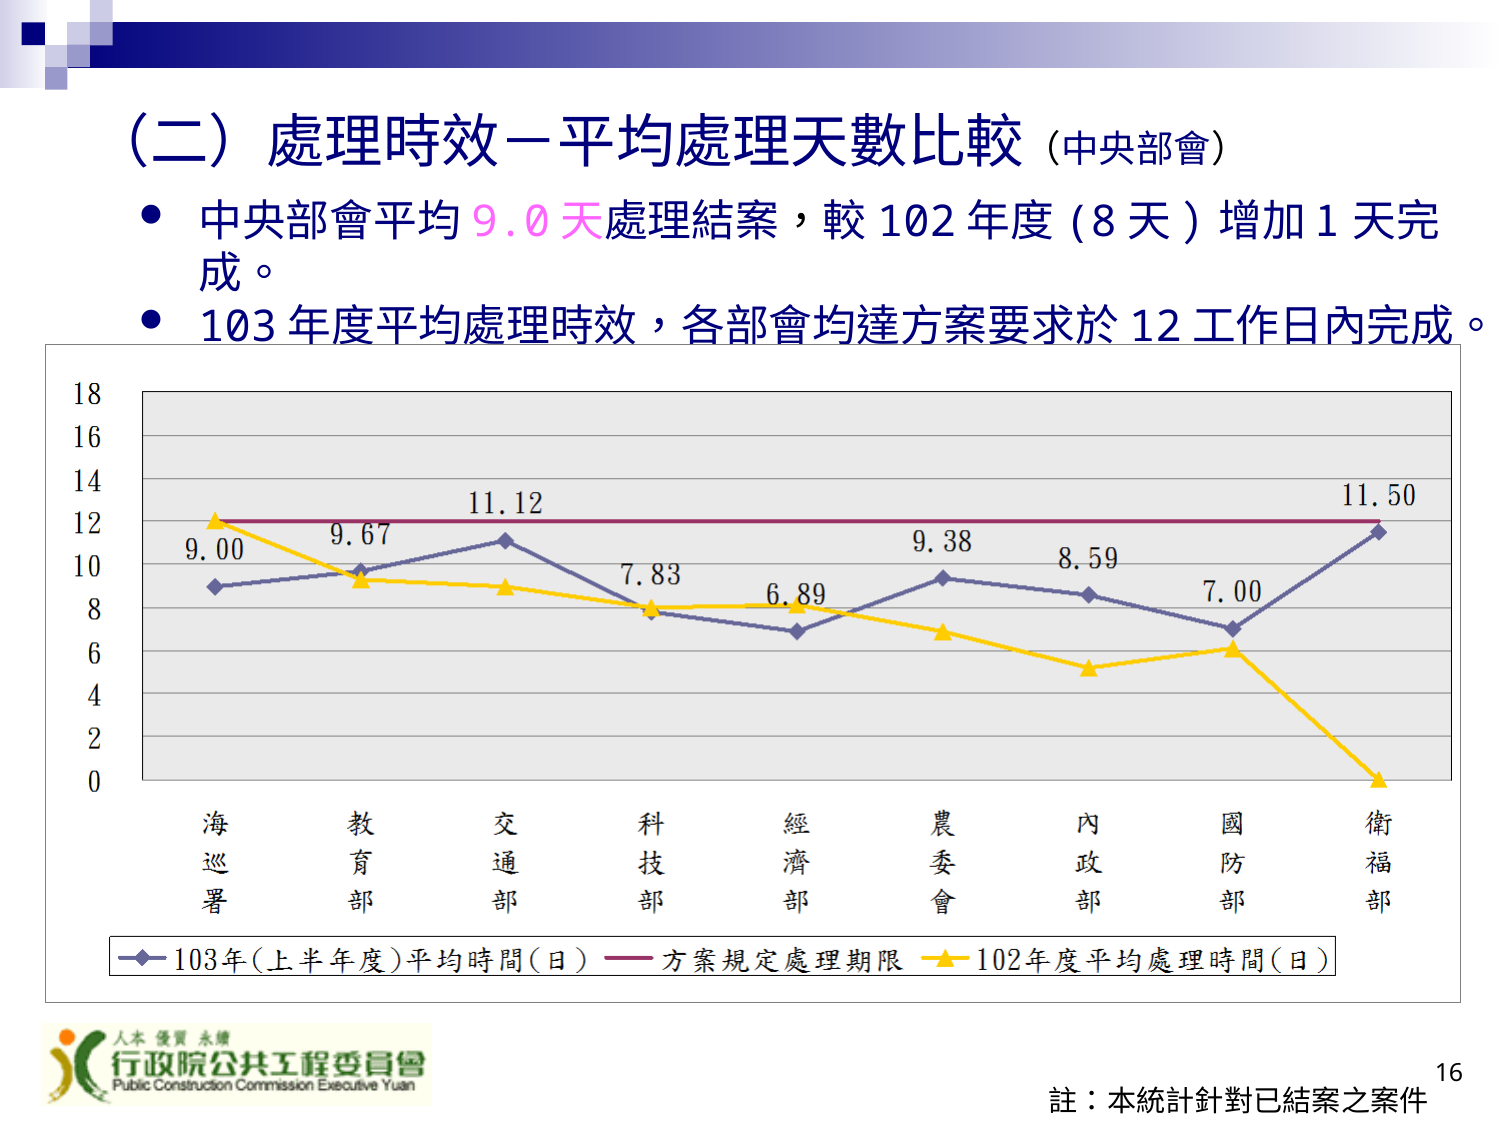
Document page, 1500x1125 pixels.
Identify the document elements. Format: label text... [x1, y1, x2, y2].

text_box 中央部會平均9.0天處理結案，較102年度(8天)增加1天完成。 103年度平均處理時效，各部會均達方案要求於12工作日內完成。 [123, 184, 1471, 422]
text_box 註：本統計針對已結案之案件 [1019, 1074, 1459, 1125]
picture [38, 337, 1469, 1010]
title （二）處理時效－平均處理天數比較（中央部會） [76, 66, 1500, 182]
picture [41, 1023, 432, 1106]
text_box <編號> [1128, 1023, 1479, 1099]
